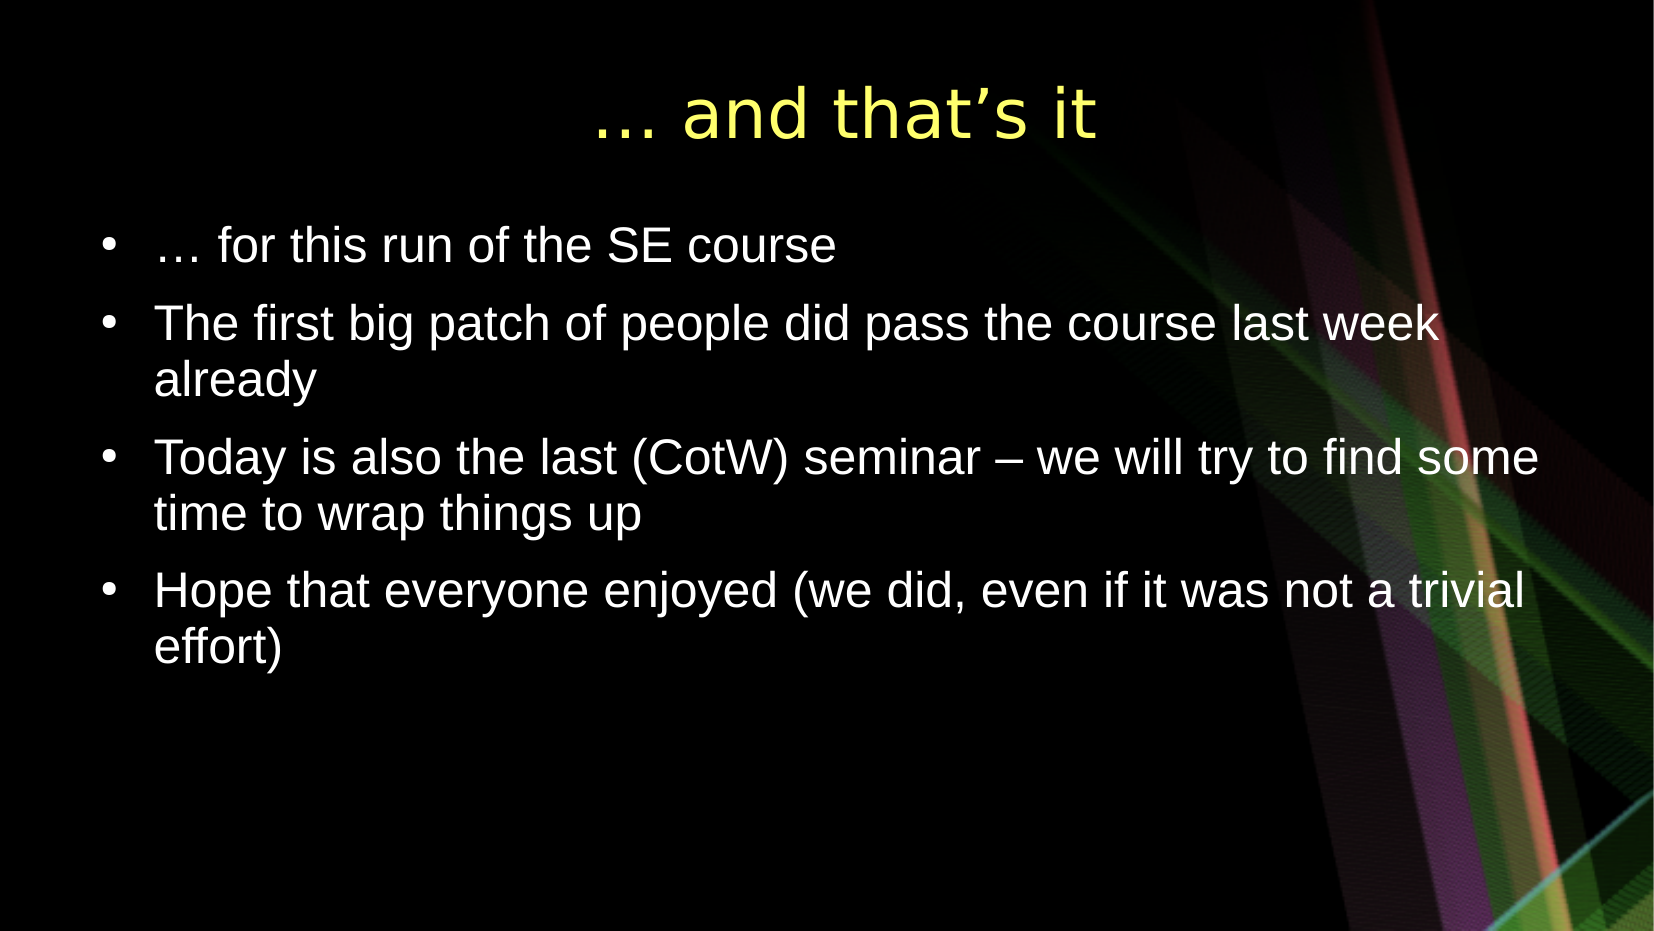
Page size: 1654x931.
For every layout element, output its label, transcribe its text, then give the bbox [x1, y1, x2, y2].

title … and that’s it [82, 37, 1607, 193]
list … for this run of the SE course The first big patch of people did pass the course last week already Today is also the last (CotW) seminar – we will try to find some time to wrap things up Hope that everyone enjoyed (we did, even if it was not a trivial effort) [82, 217, 1607, 898]
picture [0, 0, 1654, 931]
